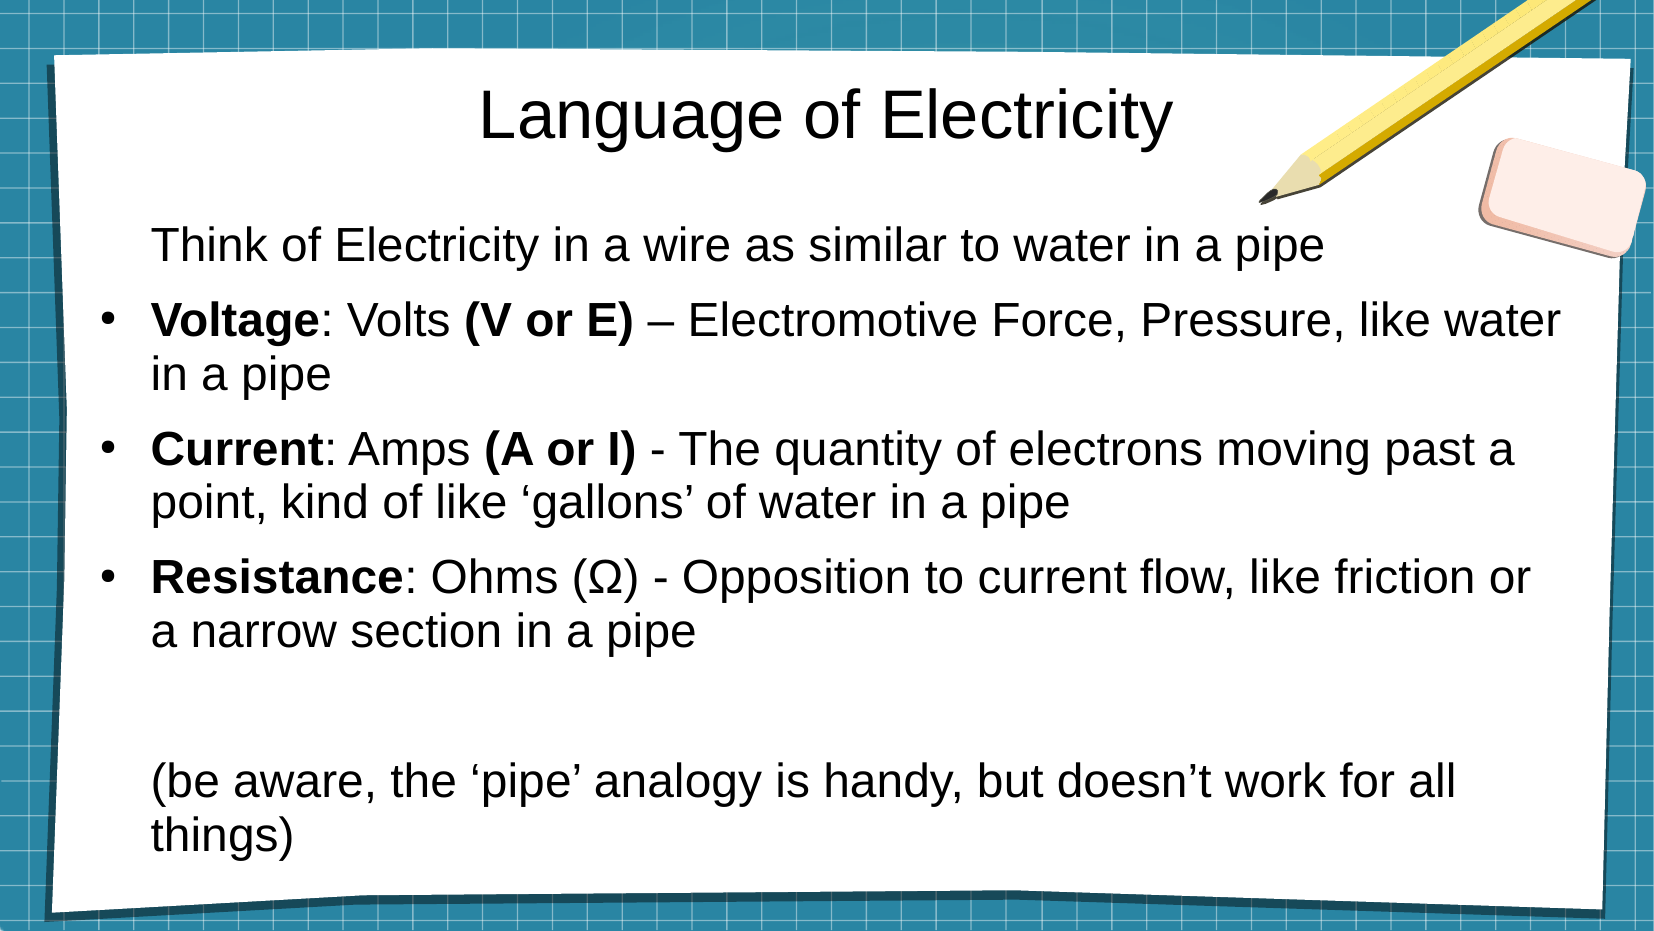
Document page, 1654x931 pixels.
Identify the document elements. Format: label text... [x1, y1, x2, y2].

title Language of Electricity [82, 37, 1571, 193]
list Think of Electricity in a wire as similar to water in a pipe Voltage: Volts (V or E) – Electromotive Force, Pressure, like water in a pipe Current: Amps (A or I) - The quantity of electrons moving past a point, kind of like ‘gallons’ of water in a pipe Resistance: Ohms (Ω) - Opposition to current flow, like friction or a narrow section in a pipe (be aware, the ‘pipe’ analogy is handy, but doesn’t work for all things) [82, 217, 1571, 863]
